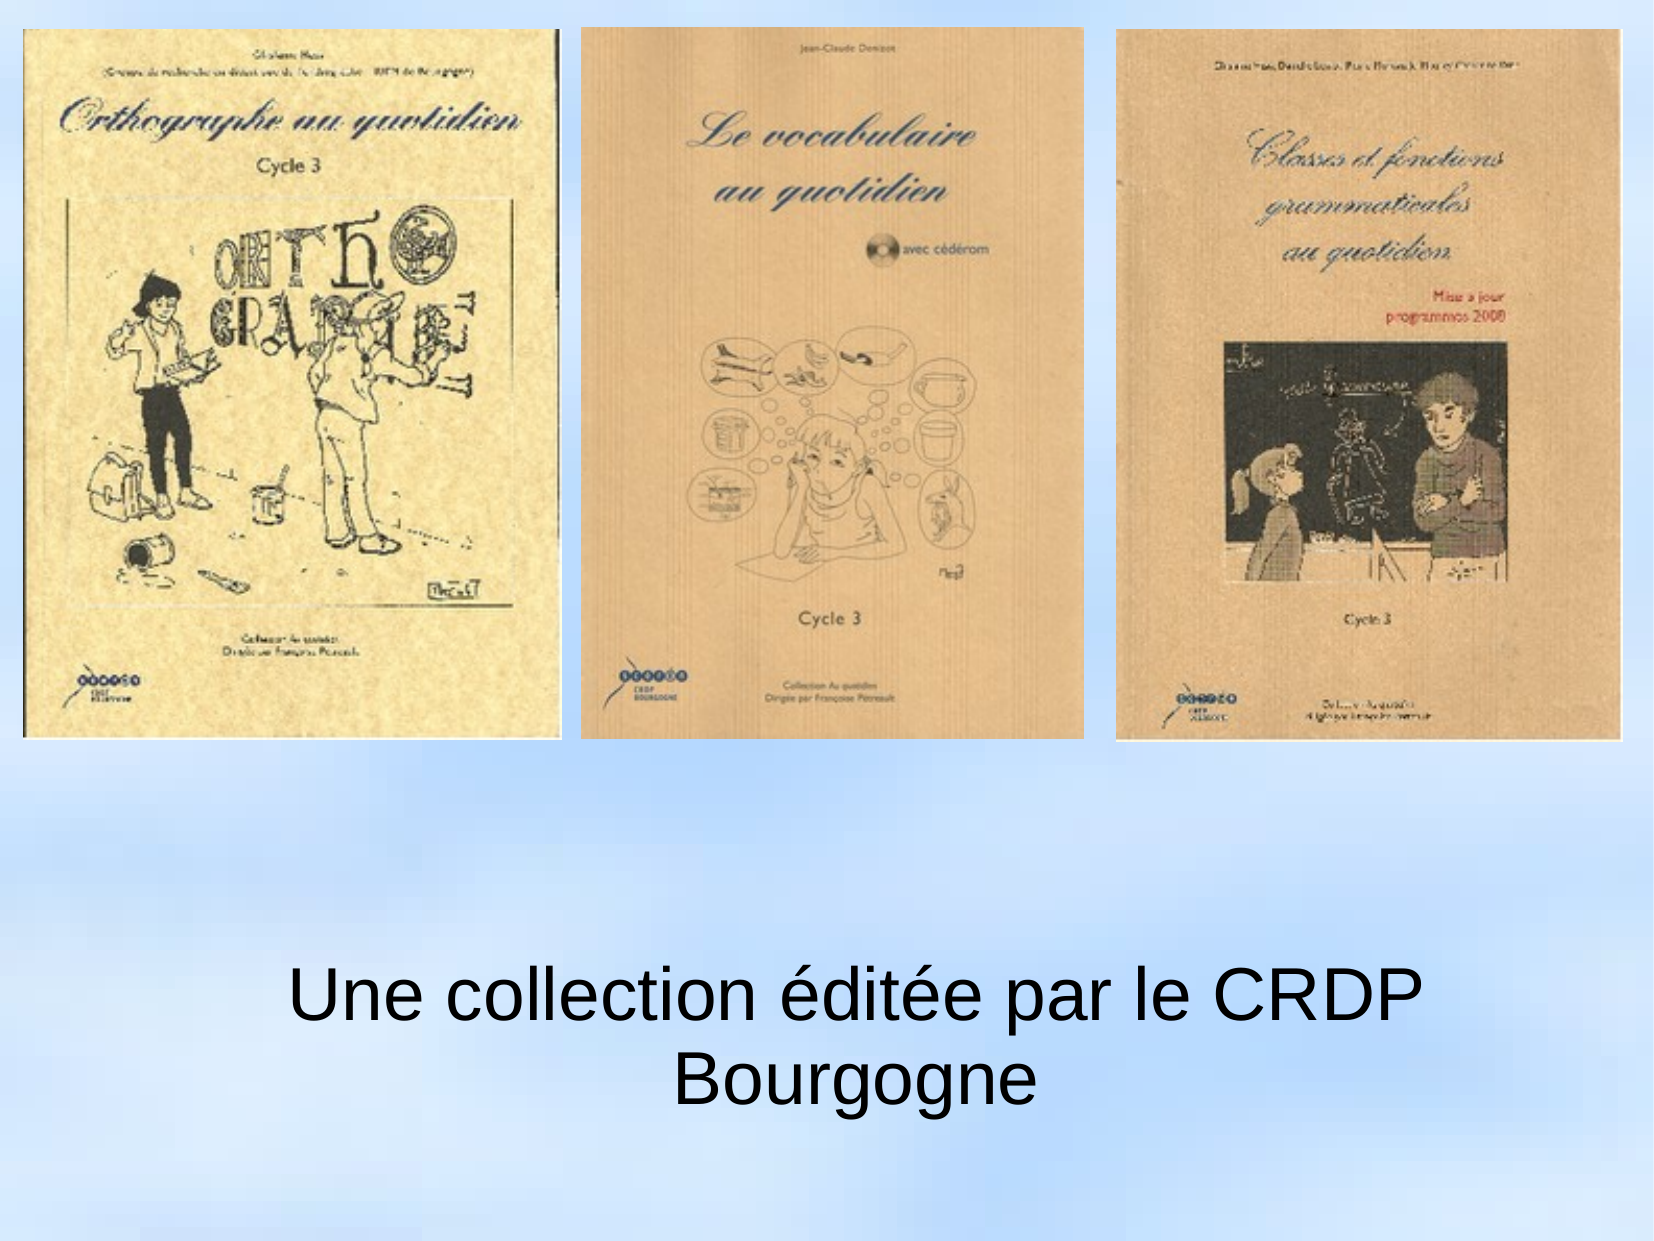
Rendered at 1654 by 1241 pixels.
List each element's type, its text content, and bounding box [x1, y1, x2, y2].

picture [0, 0, 1654, 1241]
text_box Une collection éditée par le CRDP Bourgogne [88, 944, 1625, 1128]
